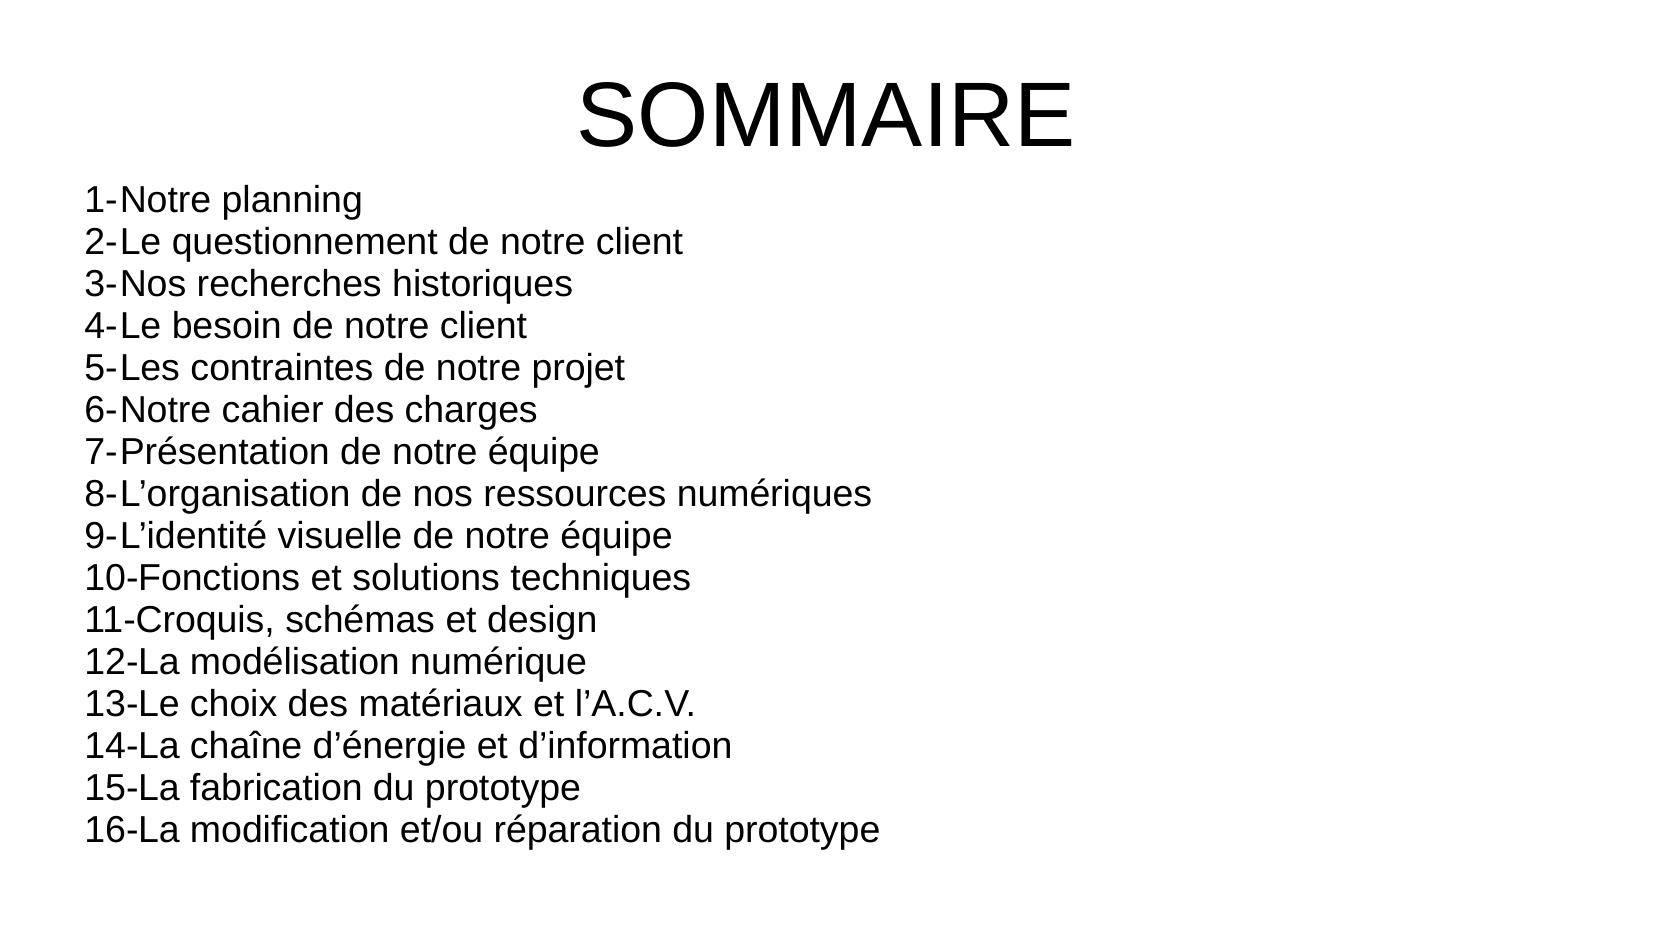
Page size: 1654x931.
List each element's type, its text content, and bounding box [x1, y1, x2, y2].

subtitle Notre planning Le questionnement de notre client Nos recherches historiques Le besoin de notre client Les contraintes de notre projet Notre cahier des charges Présentation de notre équipe L’organisation de nos ressources numériques L’identité visuelle de notre équipe Fonctions et solutions techniques Croquis, schémas et design La modélisation numérique Le choix des matériaux et l’A.C.V. La chaîne d’énergie et d’information La fabrication du prototype La modification et/ou réparation du prototype [84, 178, 1573, 893]
title SOMMAIRE [82, 37, 1571, 193]
